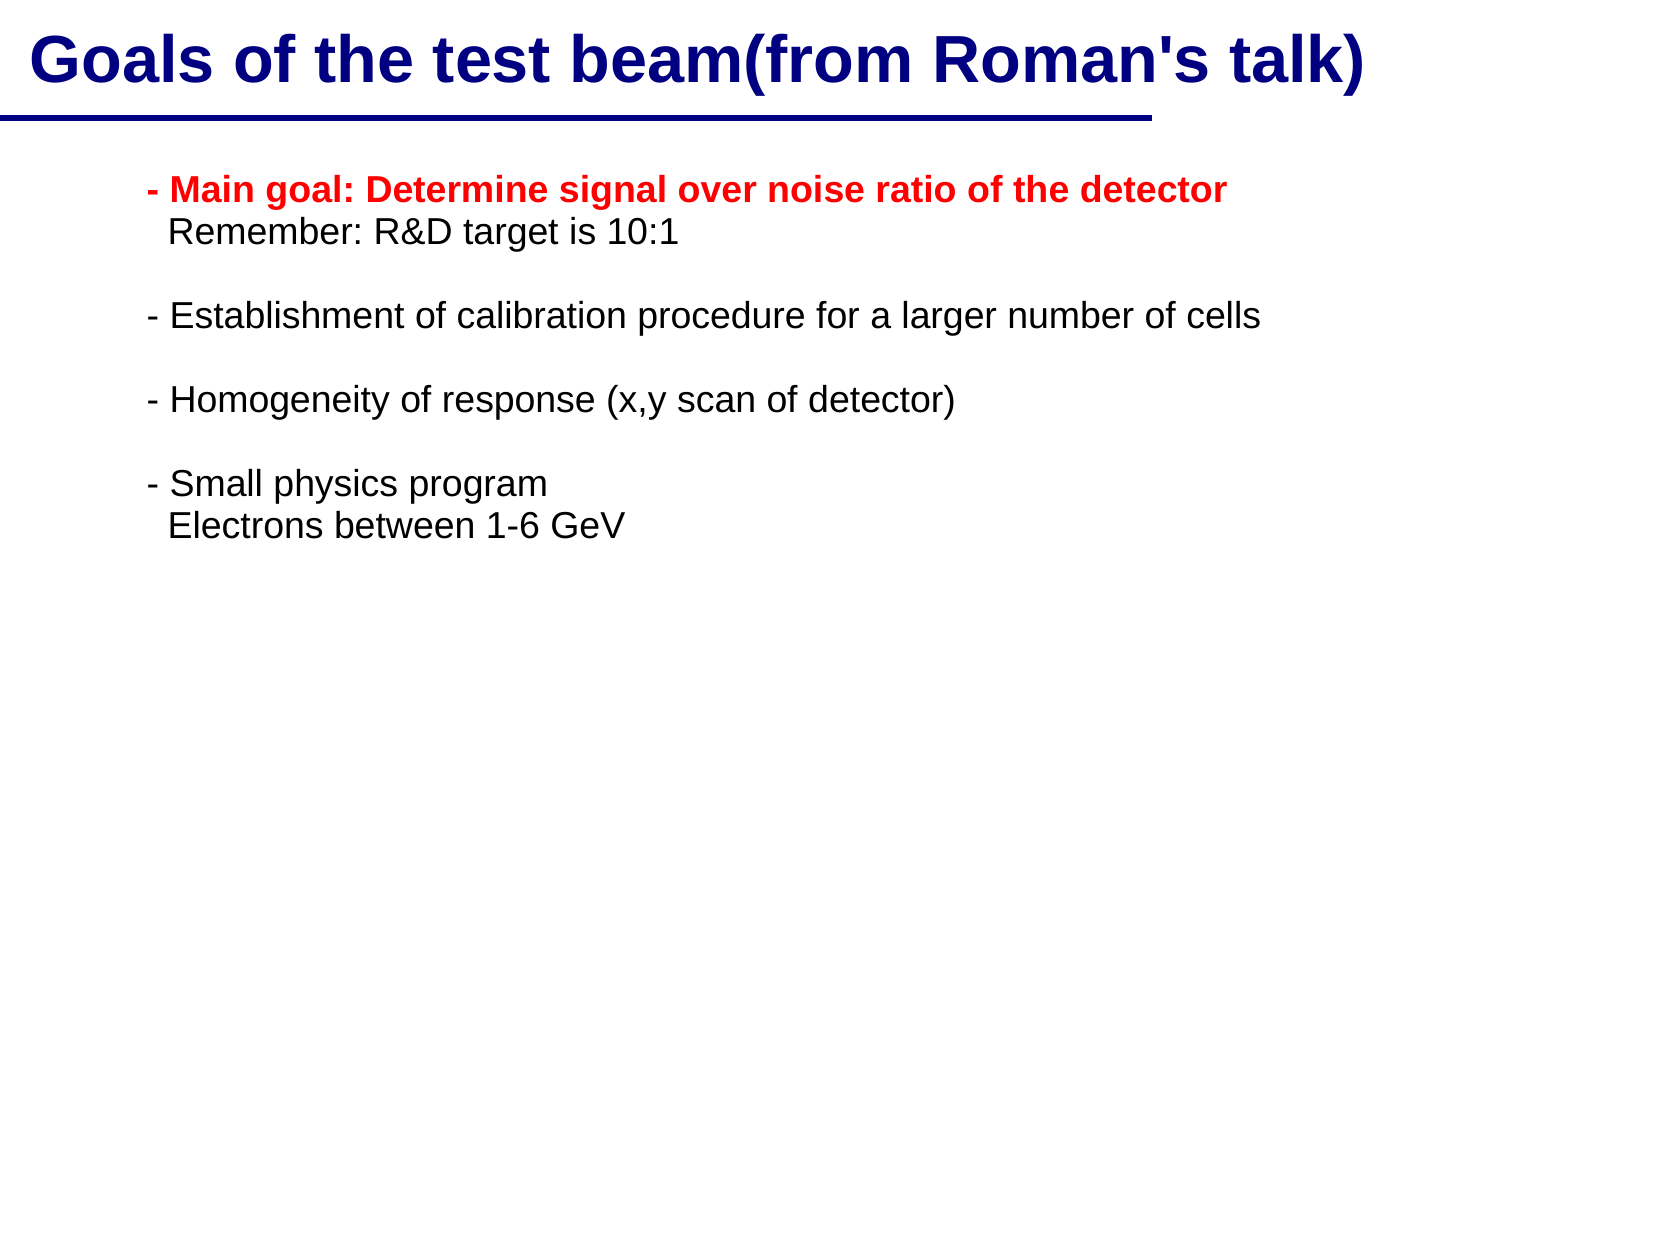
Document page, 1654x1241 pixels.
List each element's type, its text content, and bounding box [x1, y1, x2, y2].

text_box - Main goal: Determine signal over noise ratio of the detector Remember: R&D target is 10:1 - Establishment of calibration procedure for a larger number of cells - Homogeneity of response (x,y scan of detector) - Small physics program Electrons between 1-6 GeV [131, 160, 1287, 766]
title Goals of the test beam(from Roman's talk) [29, 0, 1625, 119]
